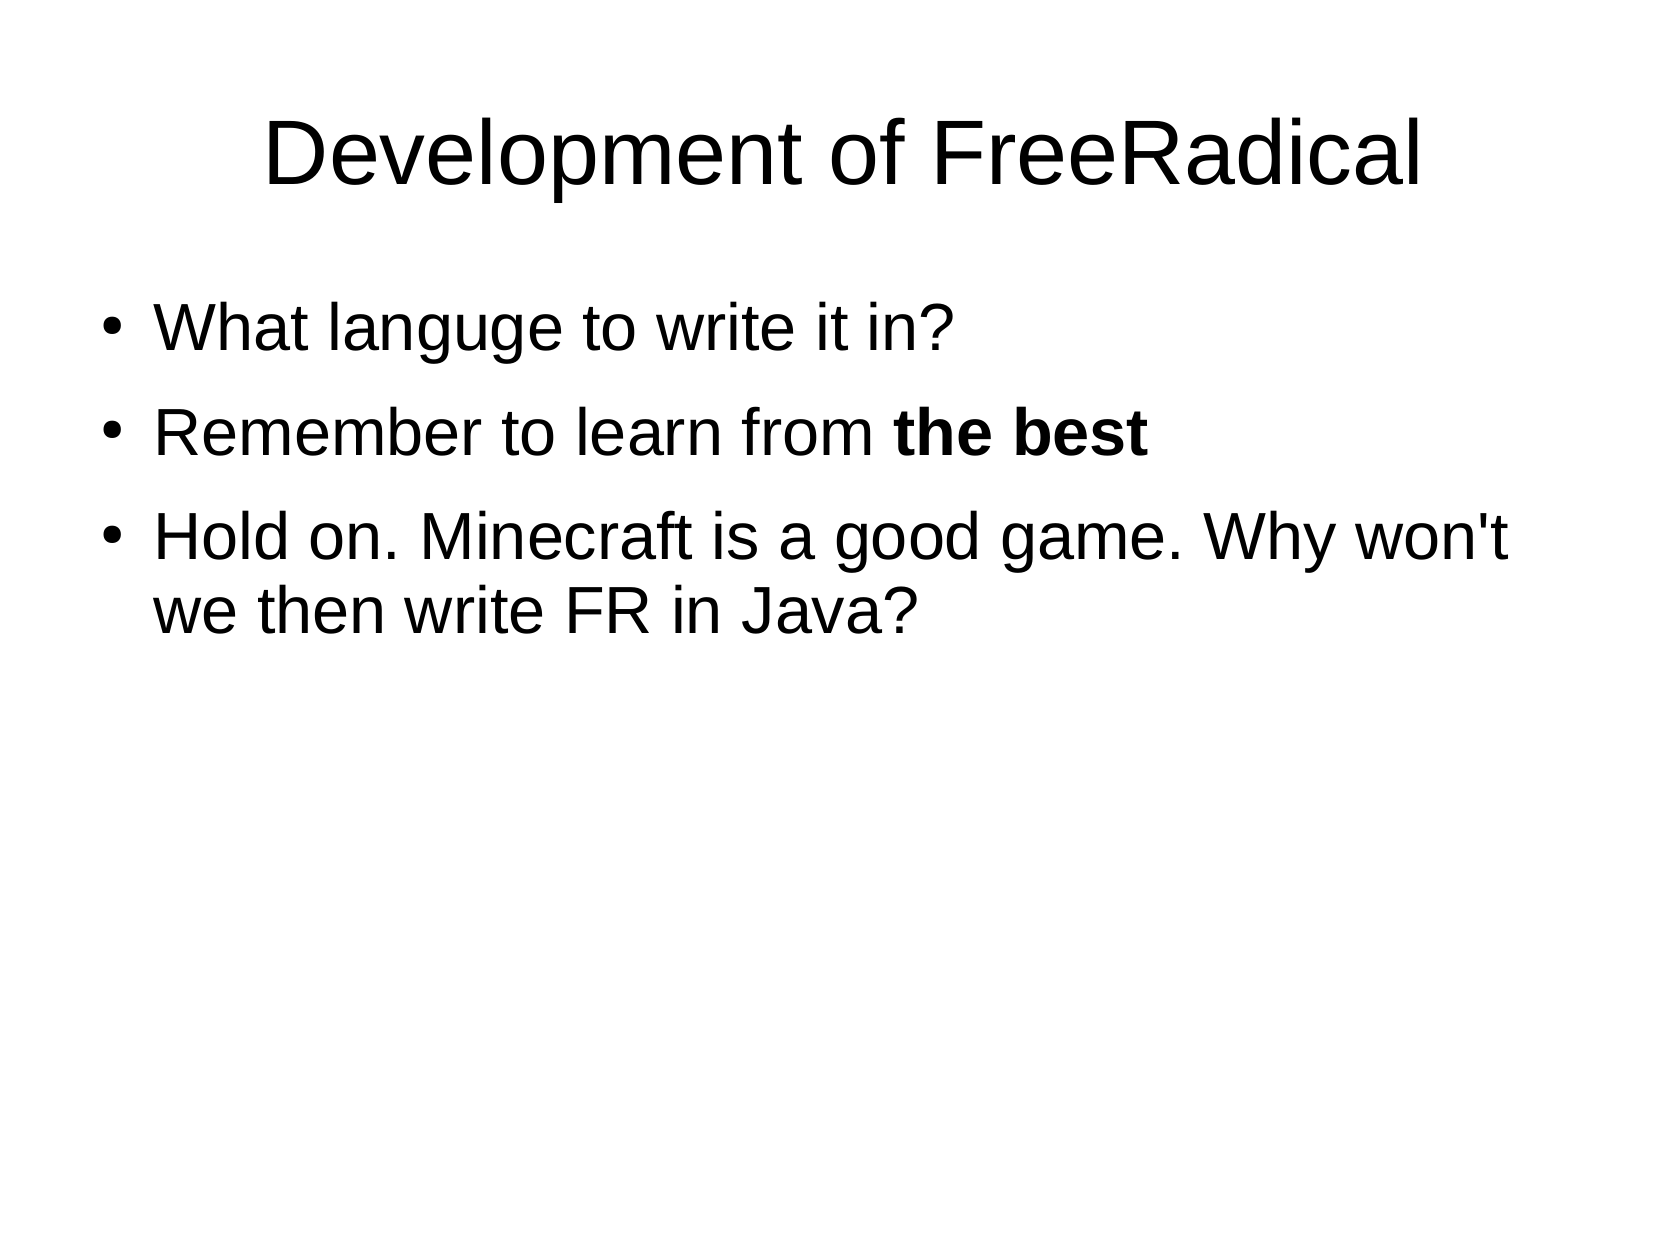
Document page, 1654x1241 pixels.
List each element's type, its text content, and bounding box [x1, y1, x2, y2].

title Development of FreeRadical [82, 49, 1571, 257]
list What languge to write it in? Remember to learn from the best Hold on. Minecraft is a good game. Why won't we then write FR in Java? [82, 290, 1571, 1010]
